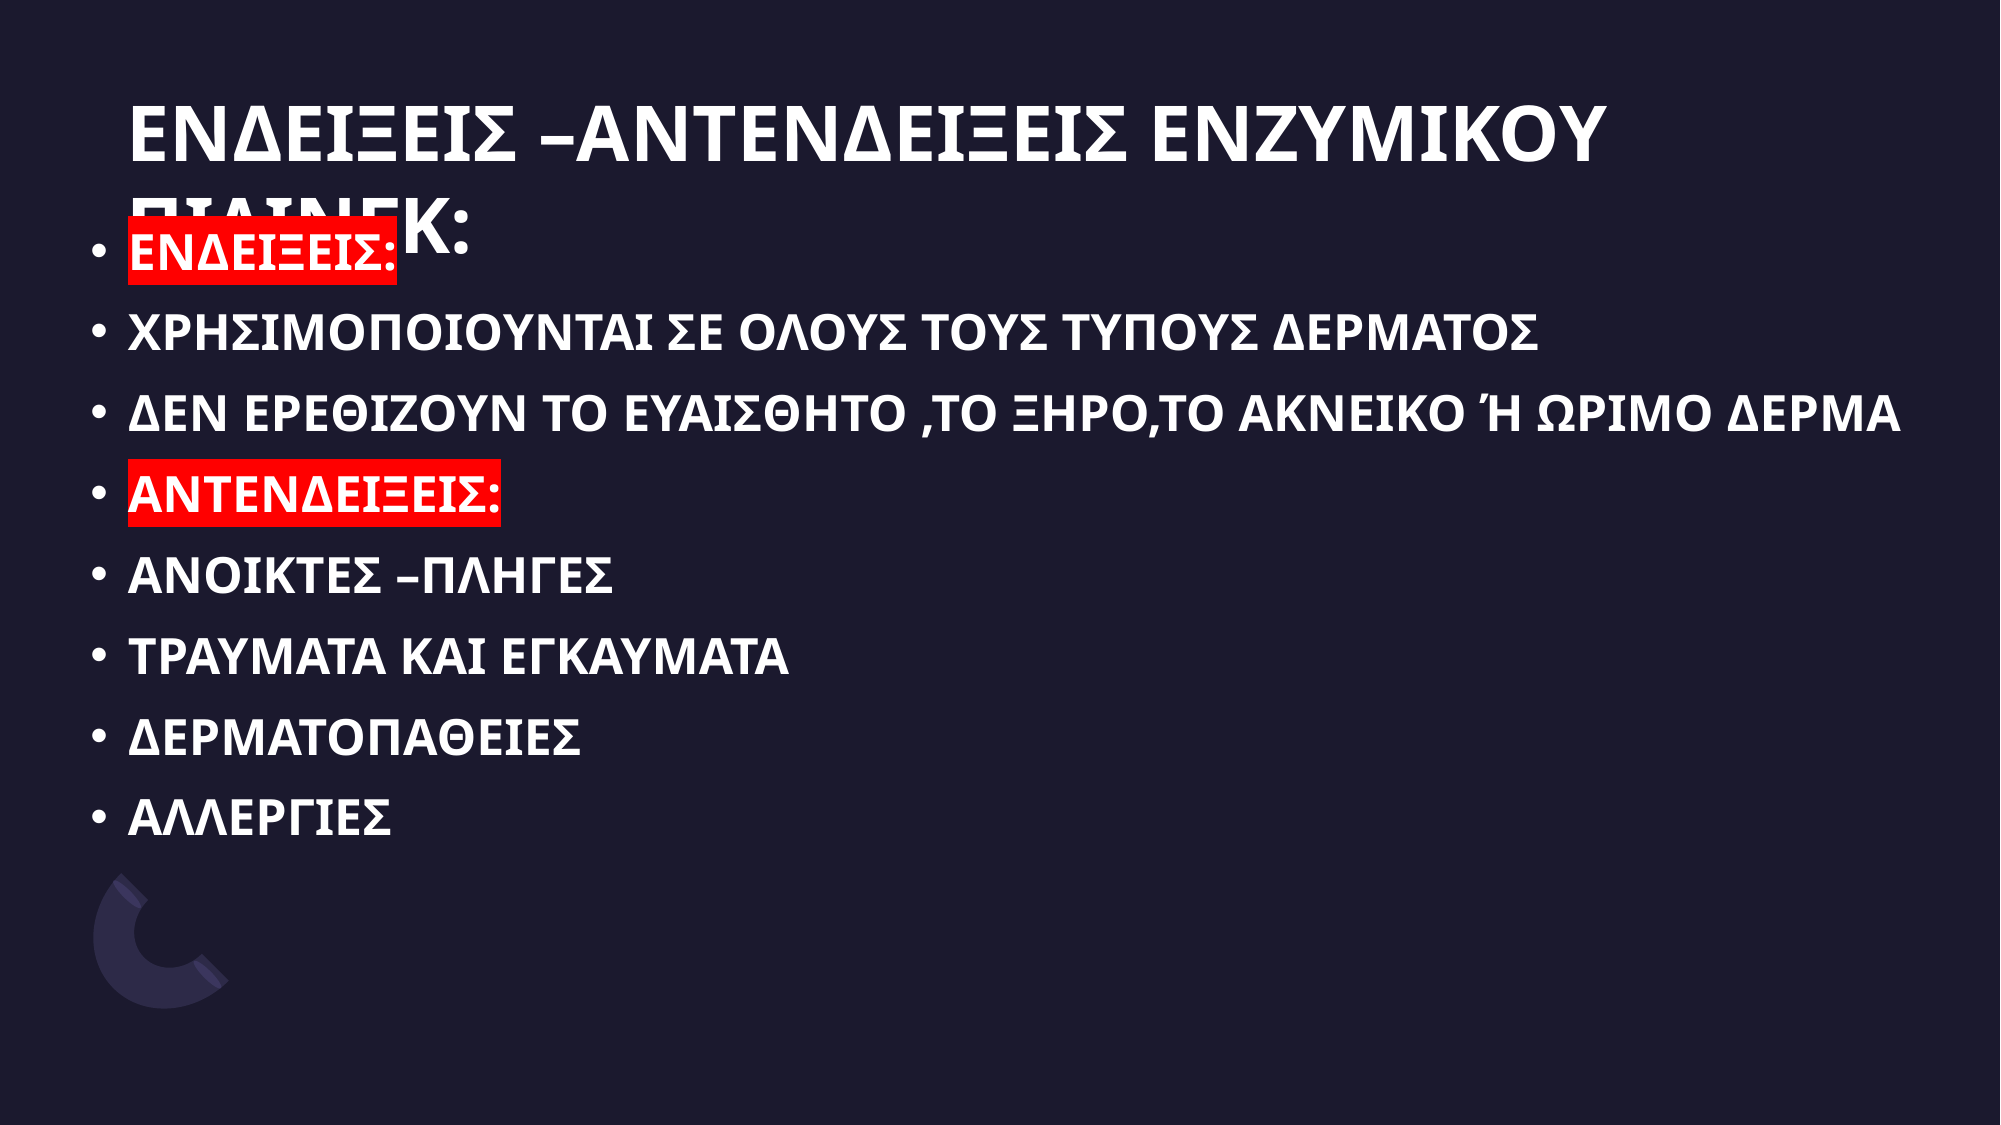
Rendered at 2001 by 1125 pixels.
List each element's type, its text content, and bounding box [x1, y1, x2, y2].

list ΕΝΔΕΙΞΕΙΣ: ΧΡΗΣΙΜΟΠΟΙΟΥΝΤΑΙ ΣΕ ΟΛΟΥΣ ΤΟΥΣ ΤΥΠΟΥΣ ΔΕΡΜΑΤΟΣ ΔΕΝ ΕΡΕΘΙΖΟΥΝ ΤΟ ΕΥΑΙΣΘΗΤΟ ,ΤΟ ΞΗΡΟ,ΤΟ ΑΚΝΕΙΚΟ Ή ΩΡΙΜΟ ΔΕΡΜΑ ΑΝΤΕΝΔΕΙΞΕΙΣ: ΑΝΟΙΚΤΕΣ –ΠΛΗΓΕΣ ΤΡΑΥΜΑΤΑ ΚΑΙ ΕΓΚΑΥΜΑΤΑ ΔΕΡΜΑΤΟΠΑΘΕΙΕΣ ΑΛΛΕΡΓΙΕΣ [90, 219, 1910, 1000]
title ΕΝΔΕΙΞΕΙΣ –ΑΝΤΕΝΔΕΙΞΕΙΣ ΕΝΖΥΜΙΚΟΥ ΠΙΛΙΝΓΚ: [126, 84, 1947, 270]
